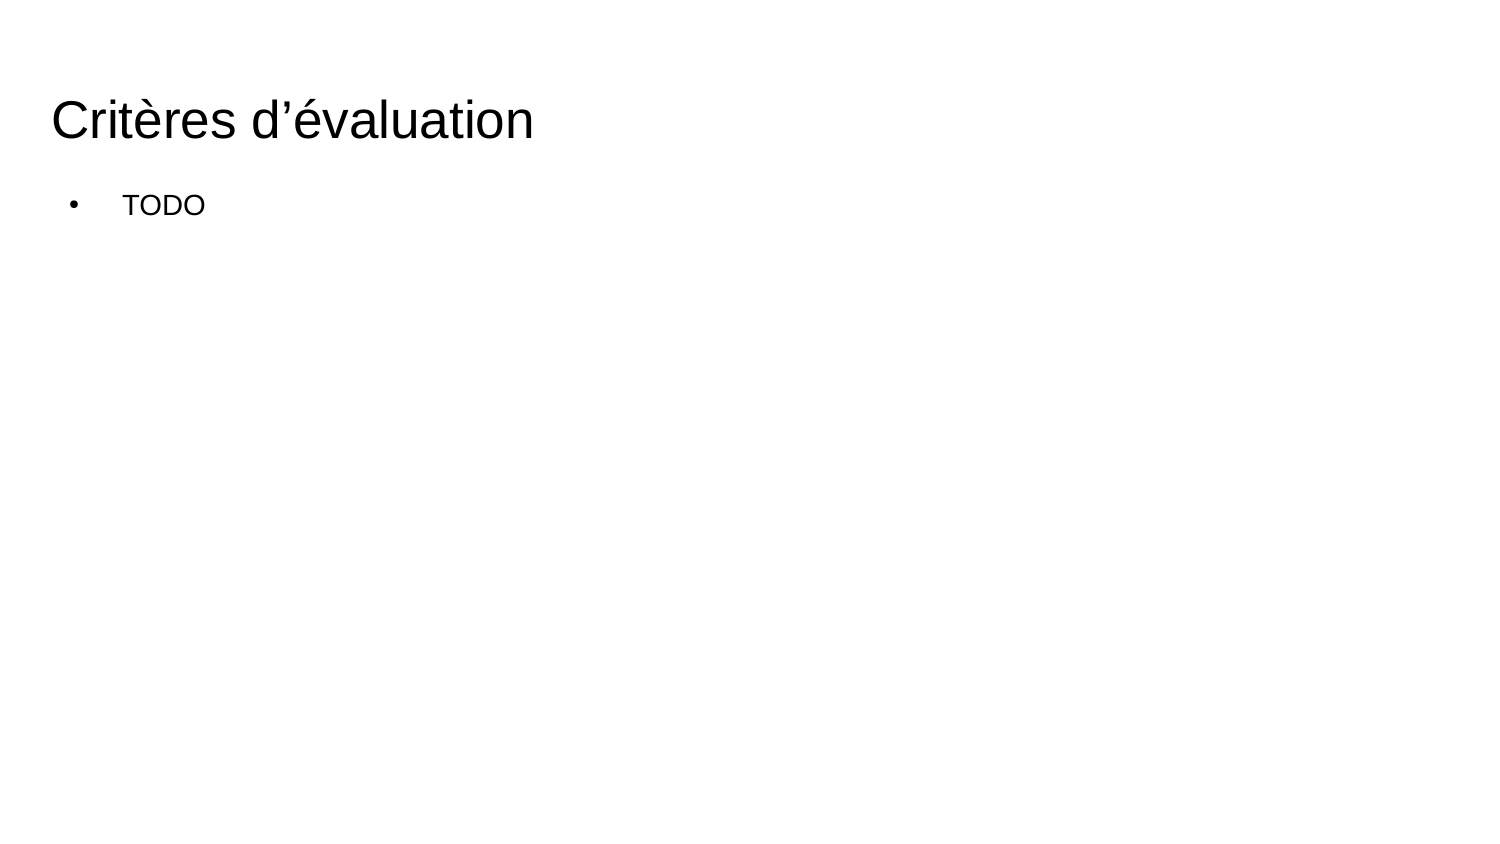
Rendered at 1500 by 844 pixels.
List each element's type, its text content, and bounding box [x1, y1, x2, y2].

title Critères d’évaluation [51, 72, 1449, 167]
list TODO [51, 189, 1449, 750]
